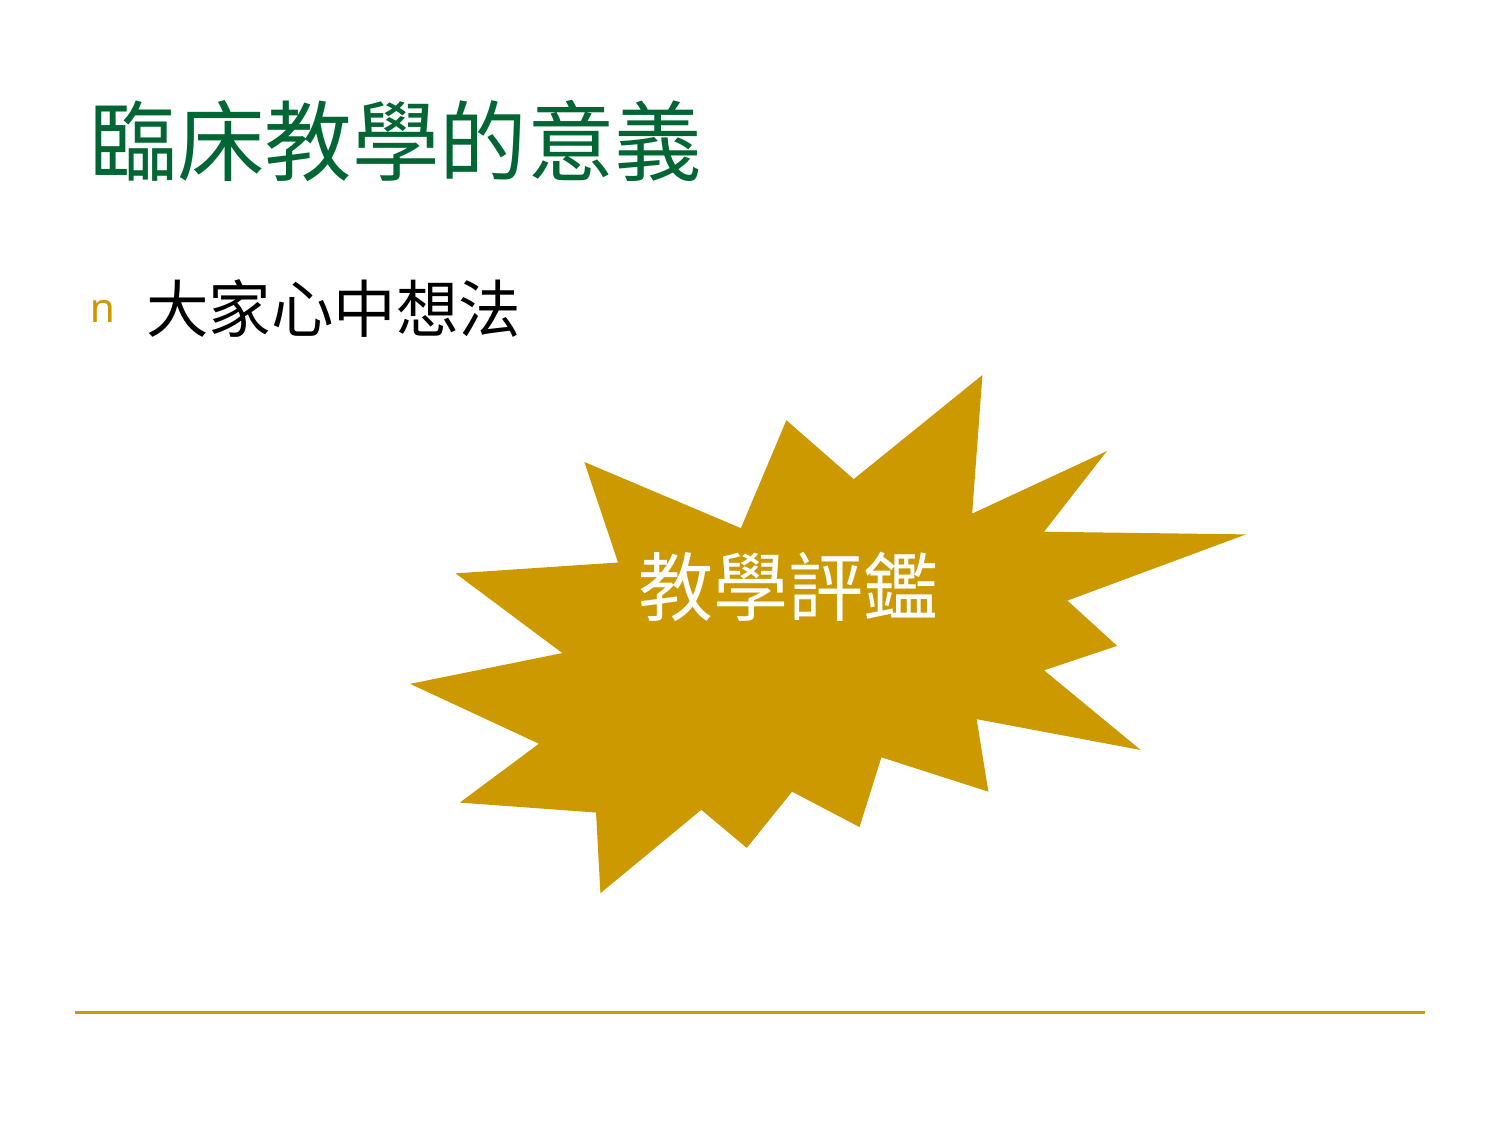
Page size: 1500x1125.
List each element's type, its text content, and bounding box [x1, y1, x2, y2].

title 臨床教學的意義 [75, 45, 1425, 233]
text_box 教學評鑑 [410, 375, 1247, 894]
list 大家心中想法 [75, 262, 1425, 1006]
